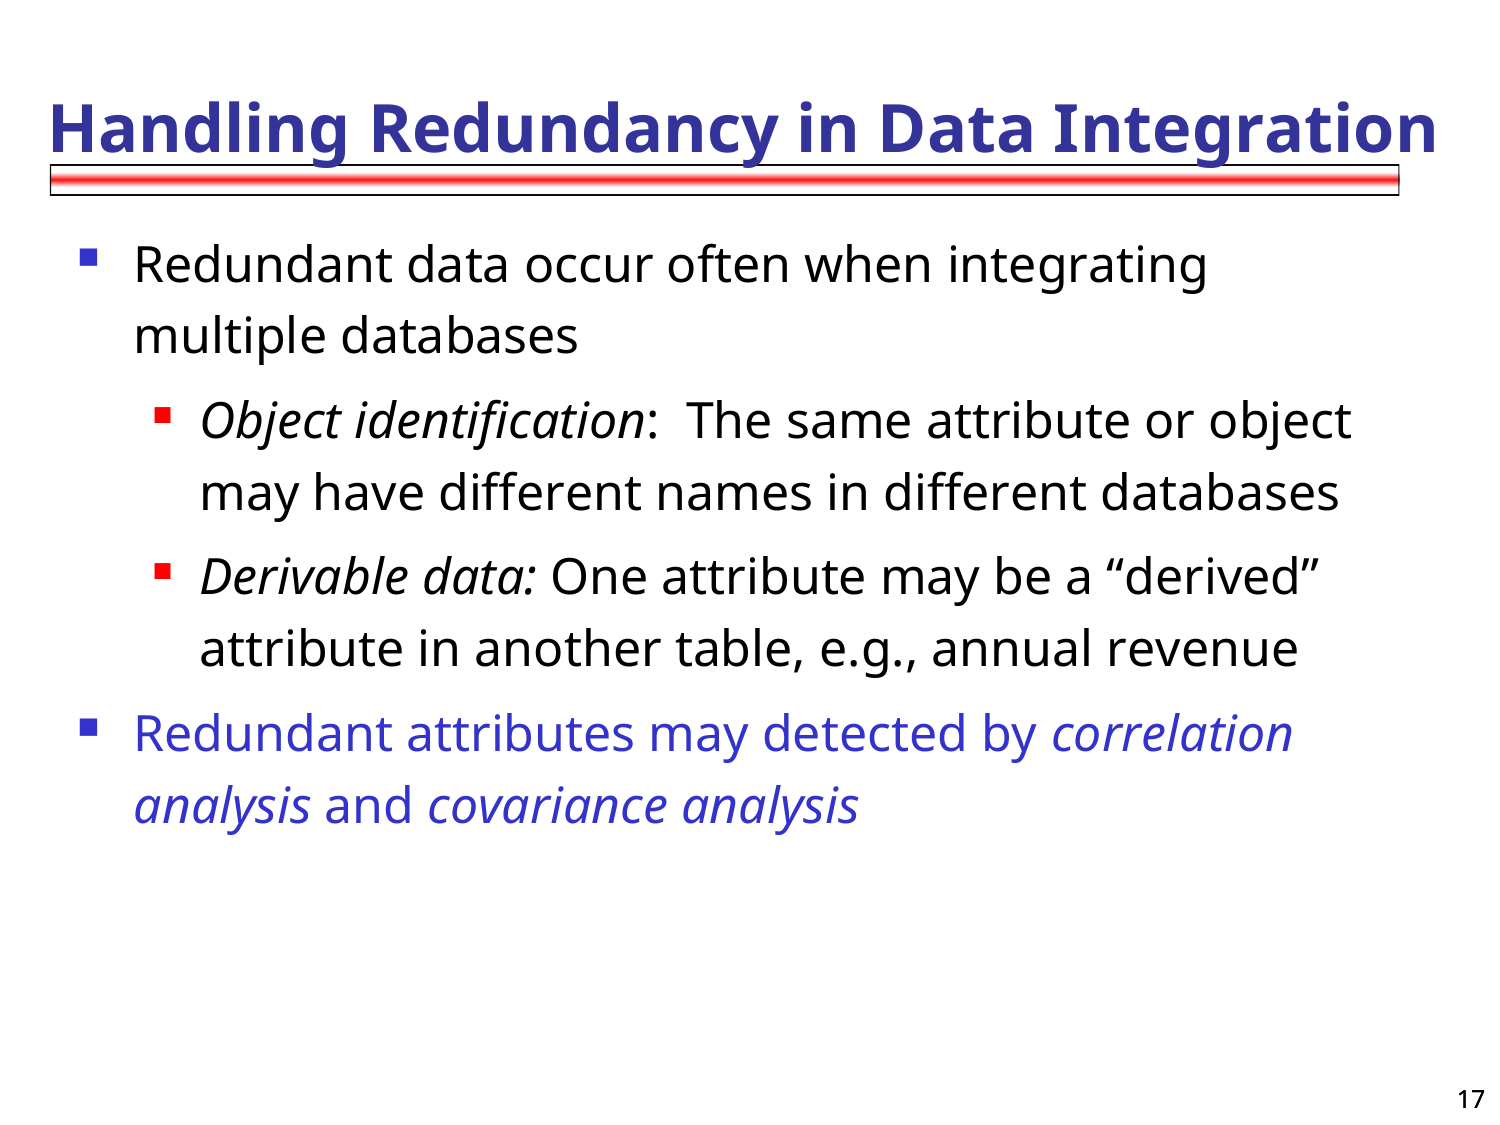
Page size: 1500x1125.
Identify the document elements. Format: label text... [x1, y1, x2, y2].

text_box <number> [1187, 1062, 1500, 1125]
title Handling Redundancy in Data Integration [0, 0, 1488, 174]
list Redundant data occur often when integrating multiple databases Object identification: The same attribute or object may have different names in different databases Derivable data: One attribute may be a “derived” attribute in another table, e.g., annual revenue Redundant attributes may detected by correlation analysis and covariance analysis [62, 212, 1426, 1063]
